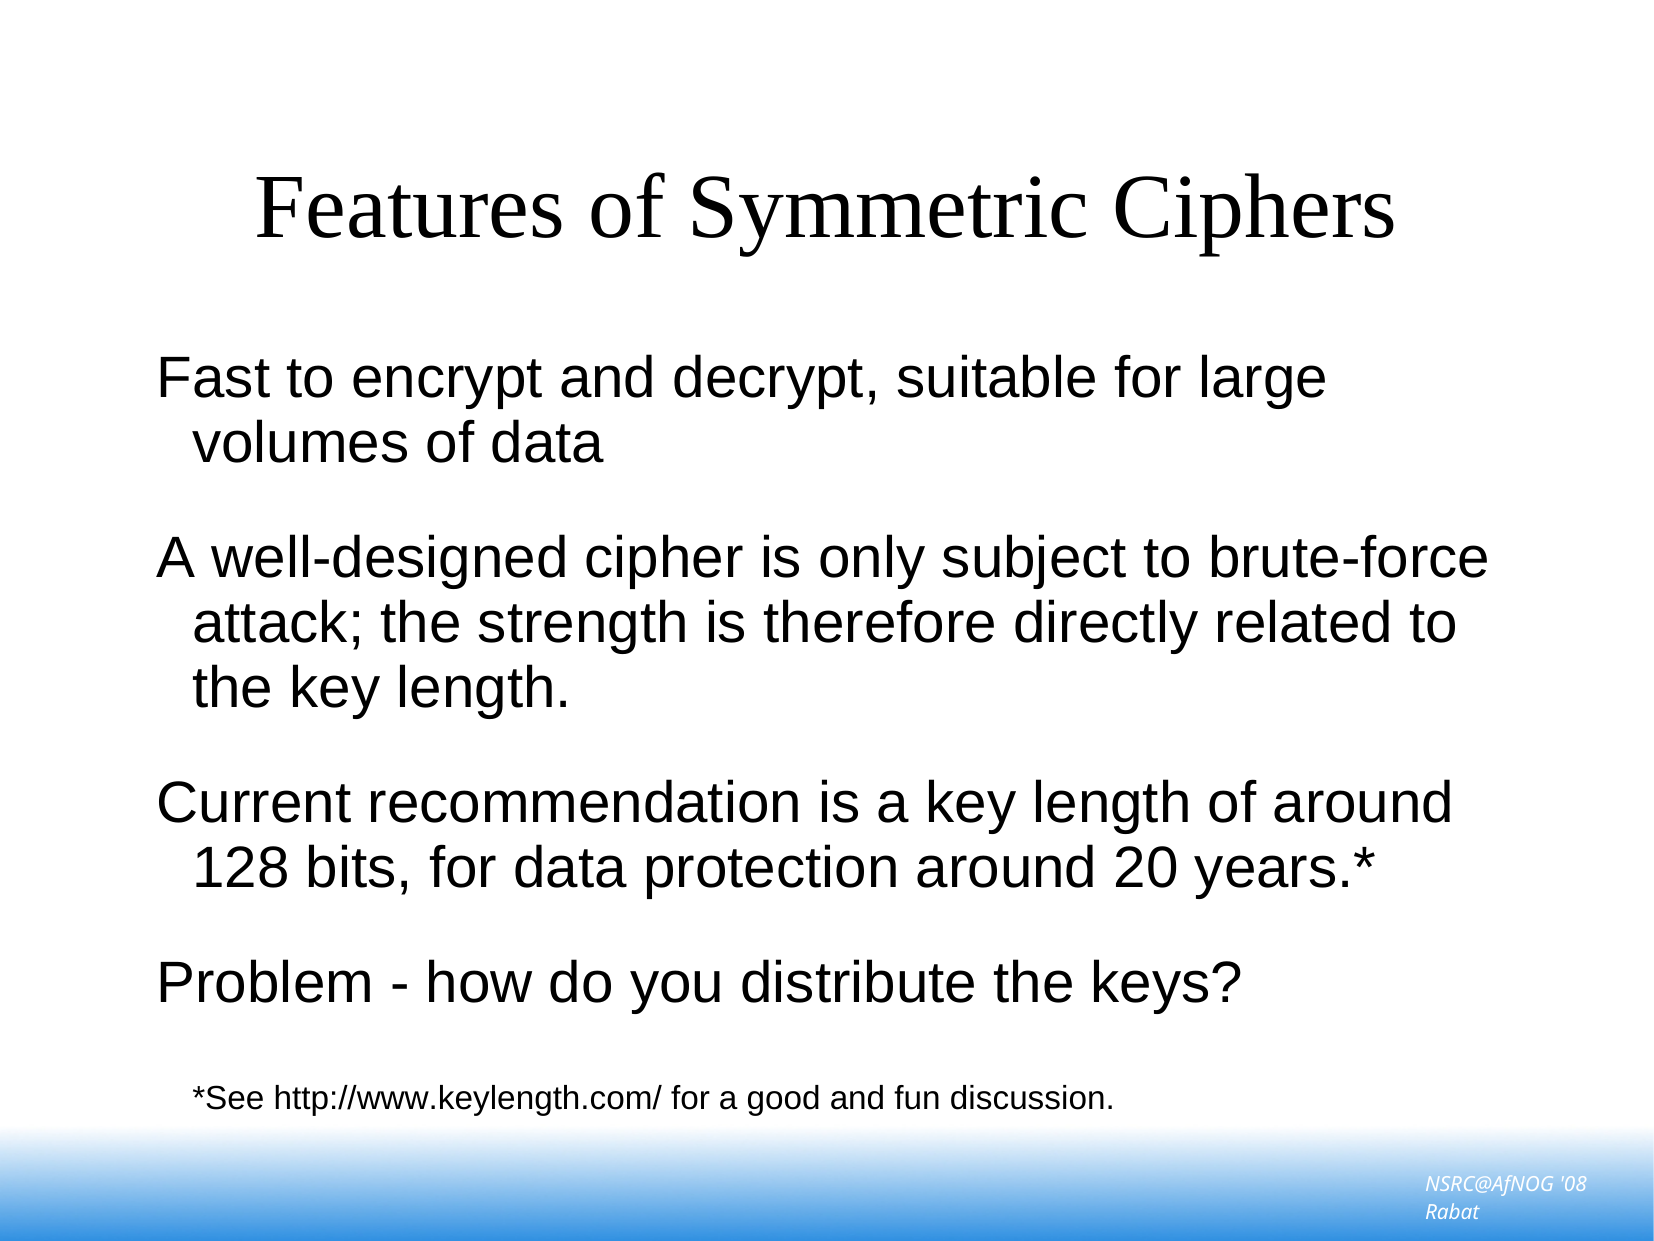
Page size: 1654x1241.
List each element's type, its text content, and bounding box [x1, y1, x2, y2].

list Fast to encrypt and decrypt, suitable for large volumes of data A well-designed cipher is only subject to brute-force attack; the strength is therefore directly related to the key length. Current recommendation is a key length of around 128 bits, for data protection around 20 years.* Problem - how do you distribute the keys? *See http://www.keylength.com/ for a good and fun discussion. [121, 344, 1538, 1127]
picture [0, 1124, 1654, 1241]
title Features of Symmetric Ciphers [121, 102, 1534, 310]
